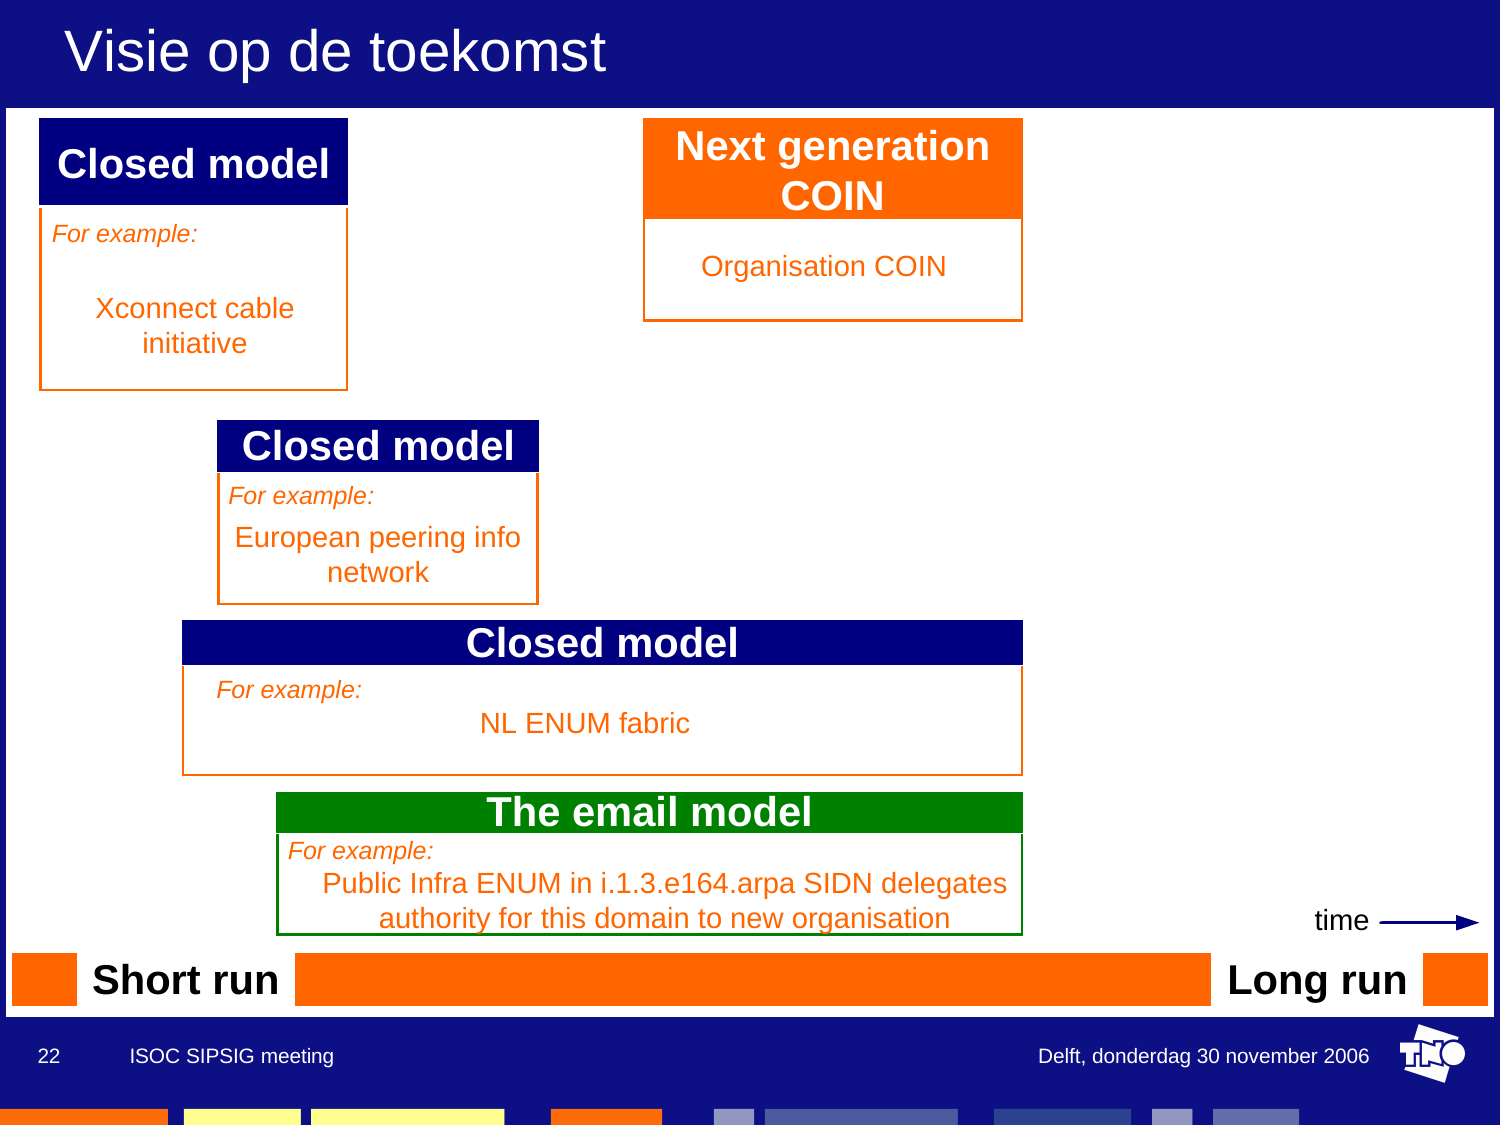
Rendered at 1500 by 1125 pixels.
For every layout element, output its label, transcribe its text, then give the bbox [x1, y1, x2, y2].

picture [1400, 1024, 1465, 1083]
picture [0, 105, 1500, 1020]
title Visie op de toekomst [64, 19, 1305, 102]
